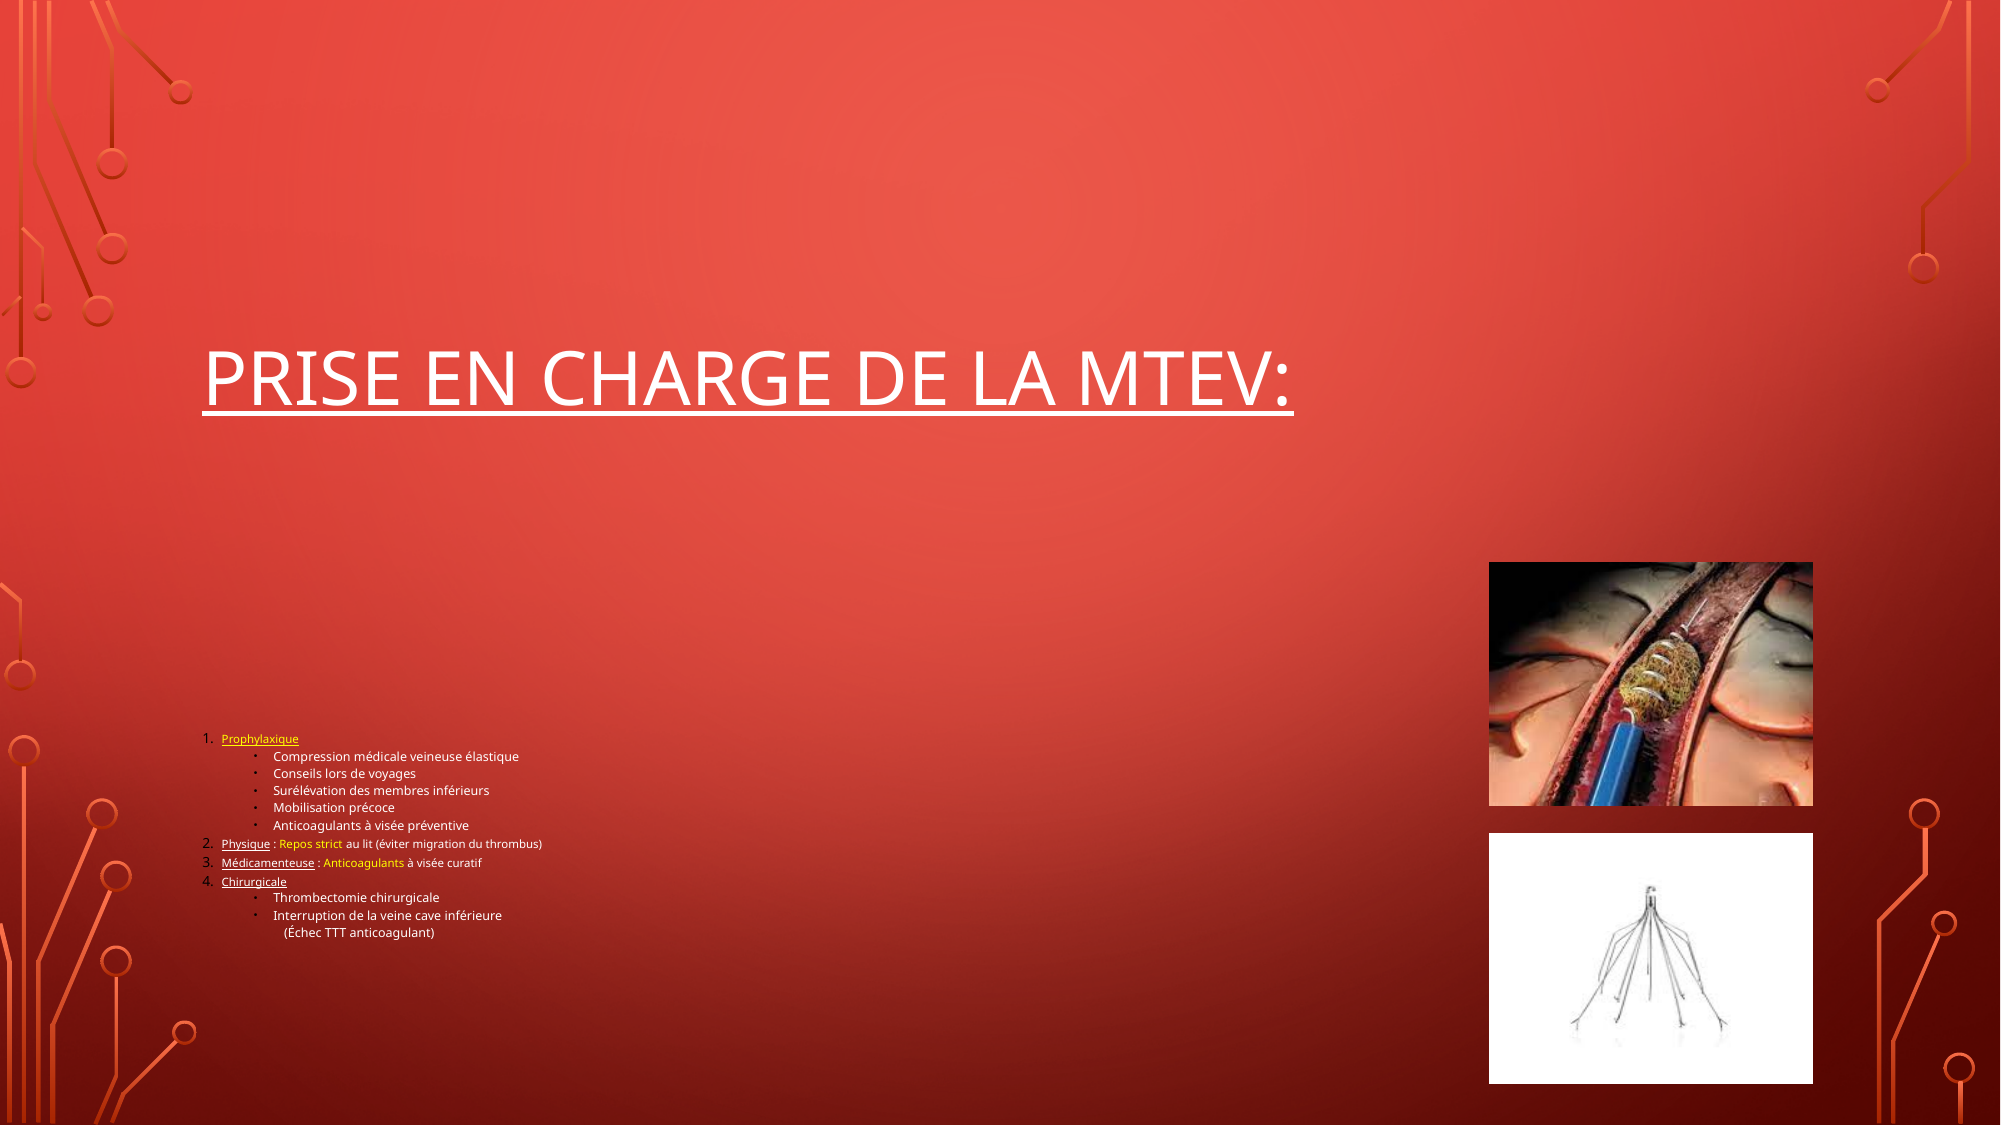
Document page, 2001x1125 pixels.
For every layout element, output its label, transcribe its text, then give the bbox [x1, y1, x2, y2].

list Prophylaxique Compression médicale veineuse élastique Conseils lors de voyages Surélévation des membres inférieurs Mobilisation précoce Anticoagulants à visée préventive Physique : Repos strict au lit (éviter migration du thrombus) Médicamenteuse : Anticoagulants à visée curatif Chirurgicale Thrombectomie chirurgicale Interruption de la veine cave inférieure (Échec TTT anticoagulant) [187, 107, 1813, 1084]
title Prise en charge de la mtev: [187, 17, 1813, 107]
picture [1489, 833, 1813, 1084]
picture [1489, 563, 1813, 806]
